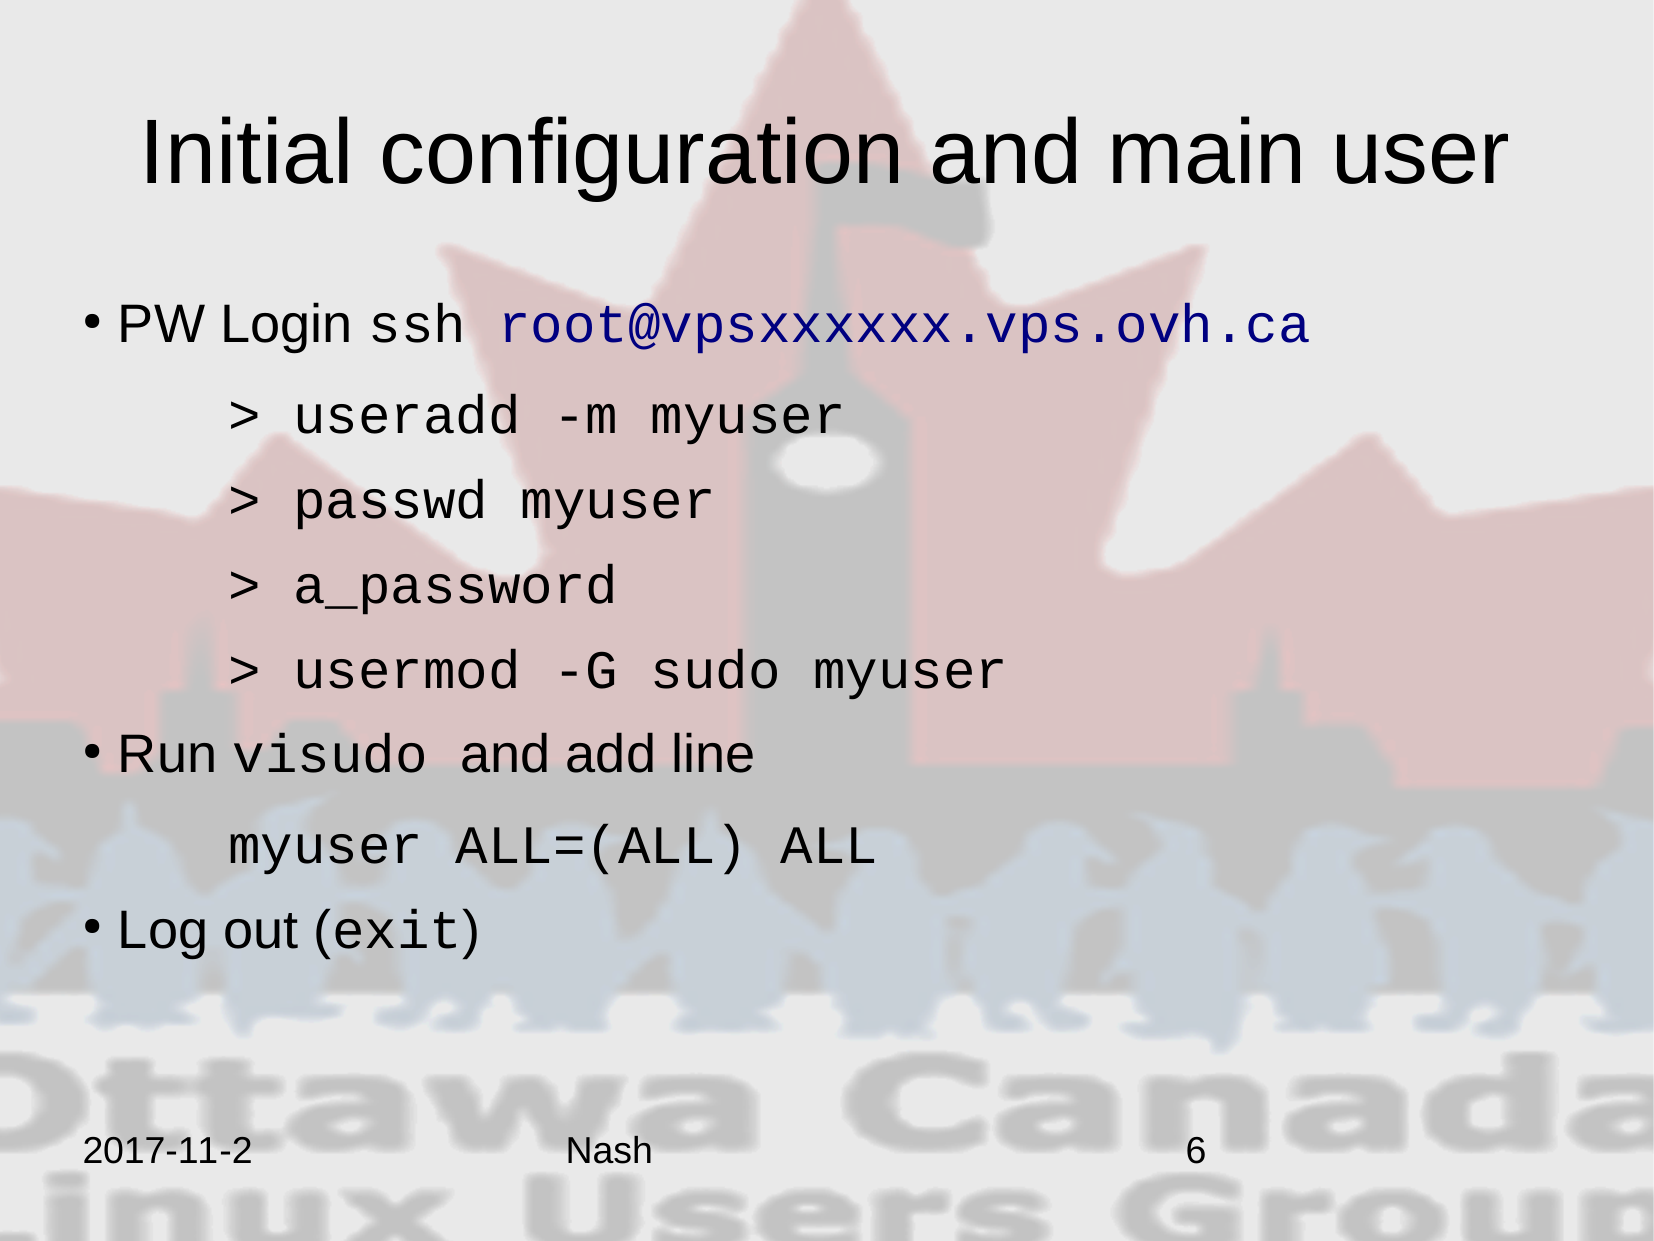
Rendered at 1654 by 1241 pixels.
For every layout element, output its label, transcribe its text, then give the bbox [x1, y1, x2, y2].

title Initial configuration and main user [82, 49, 1570, 256]
picture [0, 0, 1654, 1241]
list PW Login ssh root@vpsxxxxxx.vps.ovh.ca > useradd -m myuser > passwd myuser > a_password > usermod -G sudo myuser Run visudo and add line myuser ALL=(ALL) ALL Log out (exit) [82, 290, 1570, 1009]
